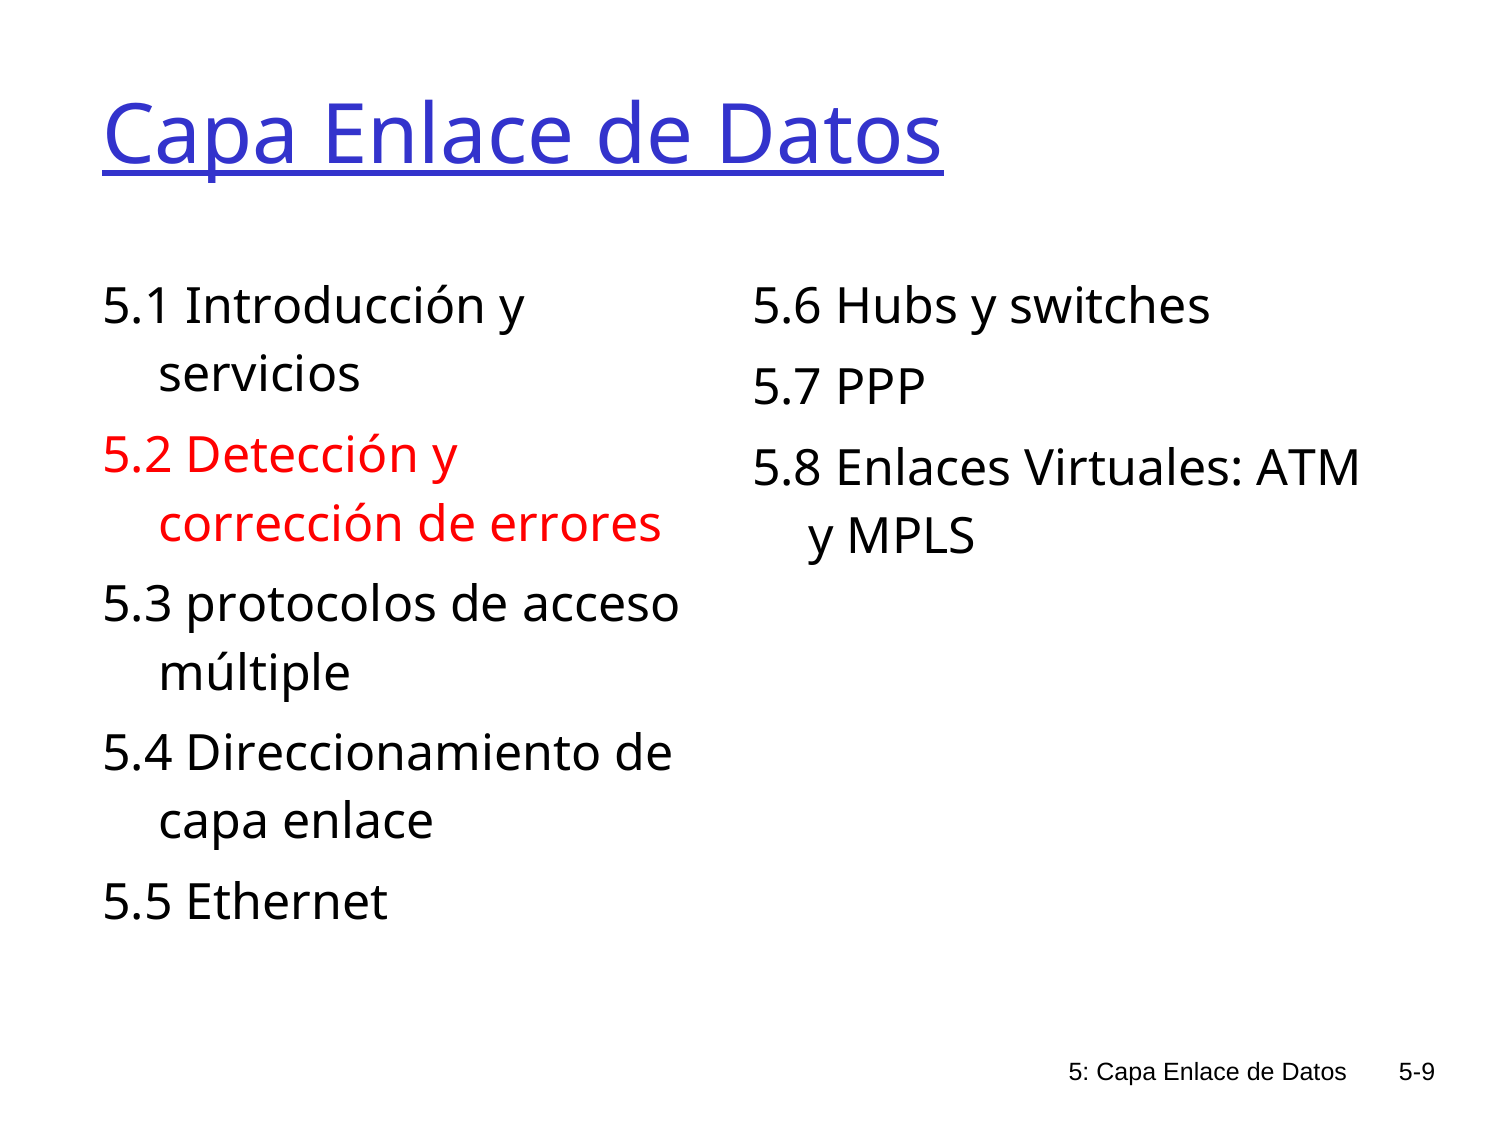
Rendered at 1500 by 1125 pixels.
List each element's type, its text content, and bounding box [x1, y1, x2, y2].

list 5.6 Hubs y switches 5.7 PPP 5.8 Enlaces Virtuales: ATM y MPLS [737, 262, 1403, 1026]
title Capa Enlace de Datos [87, 37, 1363, 225]
list 5.1 Introducción y servicios 5.2 Detección y corrección de errores 5.3 protocolos de acceso múltiple 5.4 Direccionamiento de capa enlace 5.5 Ethernet [87, 262, 713, 1026]
